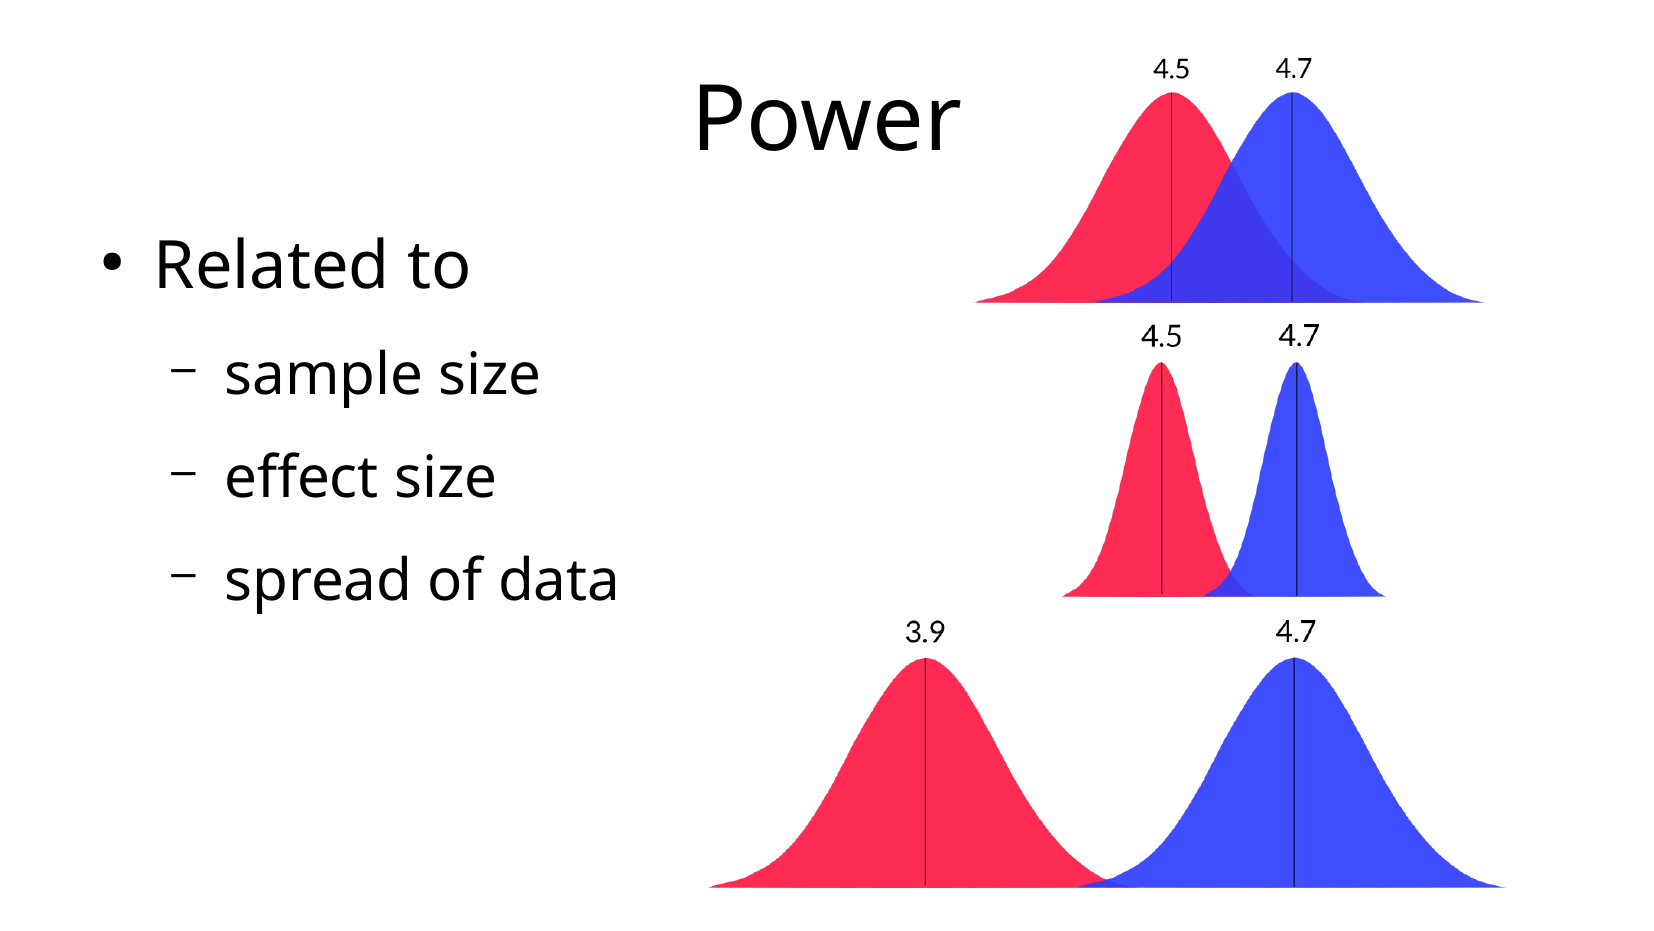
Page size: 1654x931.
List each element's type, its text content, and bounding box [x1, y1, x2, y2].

picture [1062, 324, 1386, 597]
picture [708, 620, 1506, 888]
title Power [82, 37, 1571, 193]
picture [974, 58, 1485, 303]
list Related to sample size effect size spread of data [82, 217, 1571, 758]
